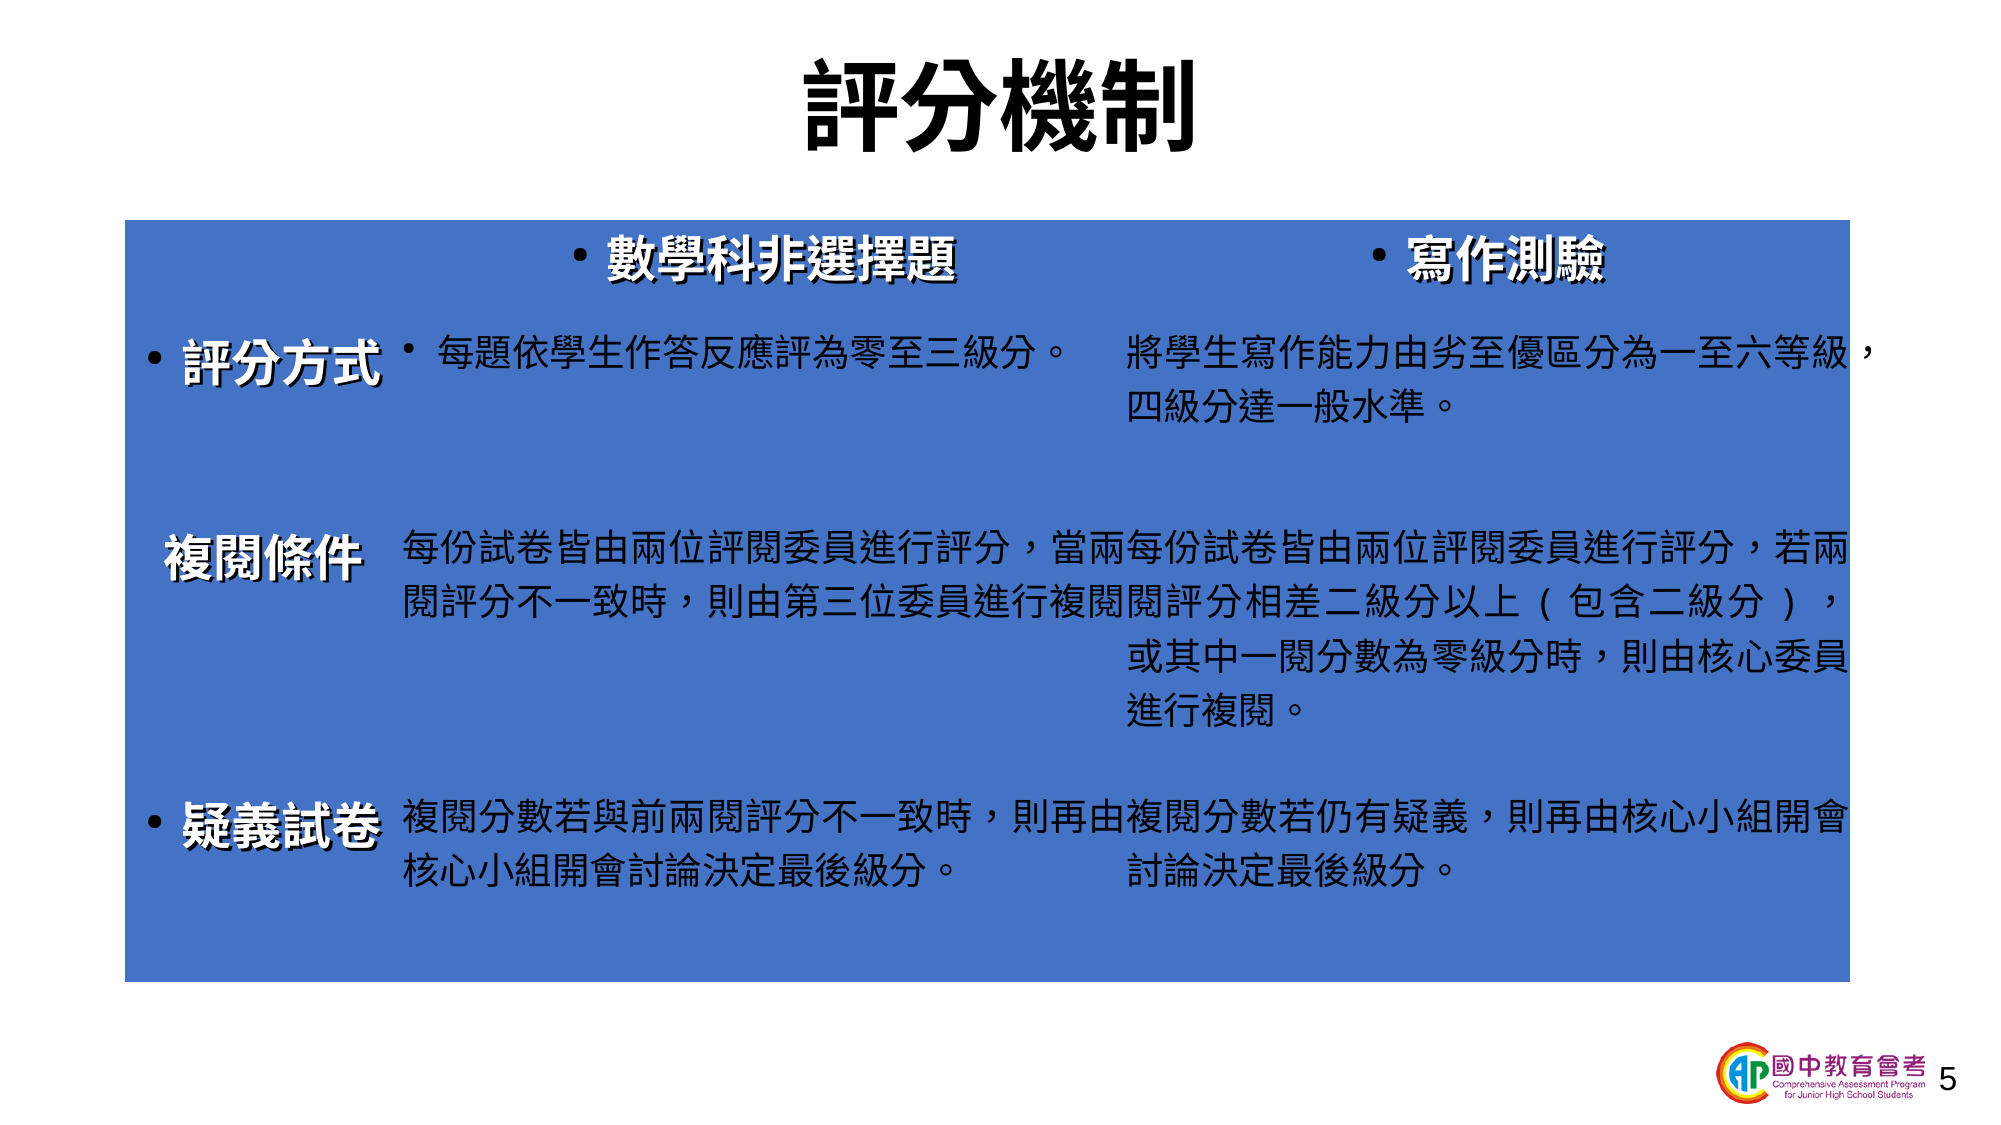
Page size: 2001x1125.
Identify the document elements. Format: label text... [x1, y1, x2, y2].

title 評分機制 [137, 2, 1863, 220]
table_header 數學科非選擇題 [402, 220, 1126, 323]
table_cell 每份試卷皆由兩位評閱委員進行評分，當兩閱評分不一致時，則由第三位委員進行複閱。 [402, 518, 1126, 787]
table_cell 複閱條件 [125, 518, 402, 787]
table_cell 複閱分數若仍有疑義，則再由核心小組開會討論決定最後級分。 [1126, 787, 1850, 982]
table_cell 將學生寫作能力由劣至優區分為一至六等級，四級分達一般水準。 [1126, 323, 1850, 518]
table_cell 疑義試卷 [125, 787, 402, 982]
table_cell 每題依學生作答反應評為零至三級分。 [402, 323, 1126, 518]
table_cell 複閱分數若與前兩閱評分不一致時，則再由核心小組開會討論決定最後級分。 [402, 787, 1126, 982]
table_header [125, 220, 402, 323]
table_cell 每份試卷皆由兩位評閱委員進行評分，若兩閱評分相差二級分以上(包含二級分)，或其中一閱分數為零級分時，則由核心委員進行複閱。 [1126, 518, 1850, 787]
table_cell 評分方式 [125, 323, 402, 518]
table_header 寫作測驗 [1126, 220, 1850, 323]
text_box 5 [1923, 1047, 2000, 1108]
